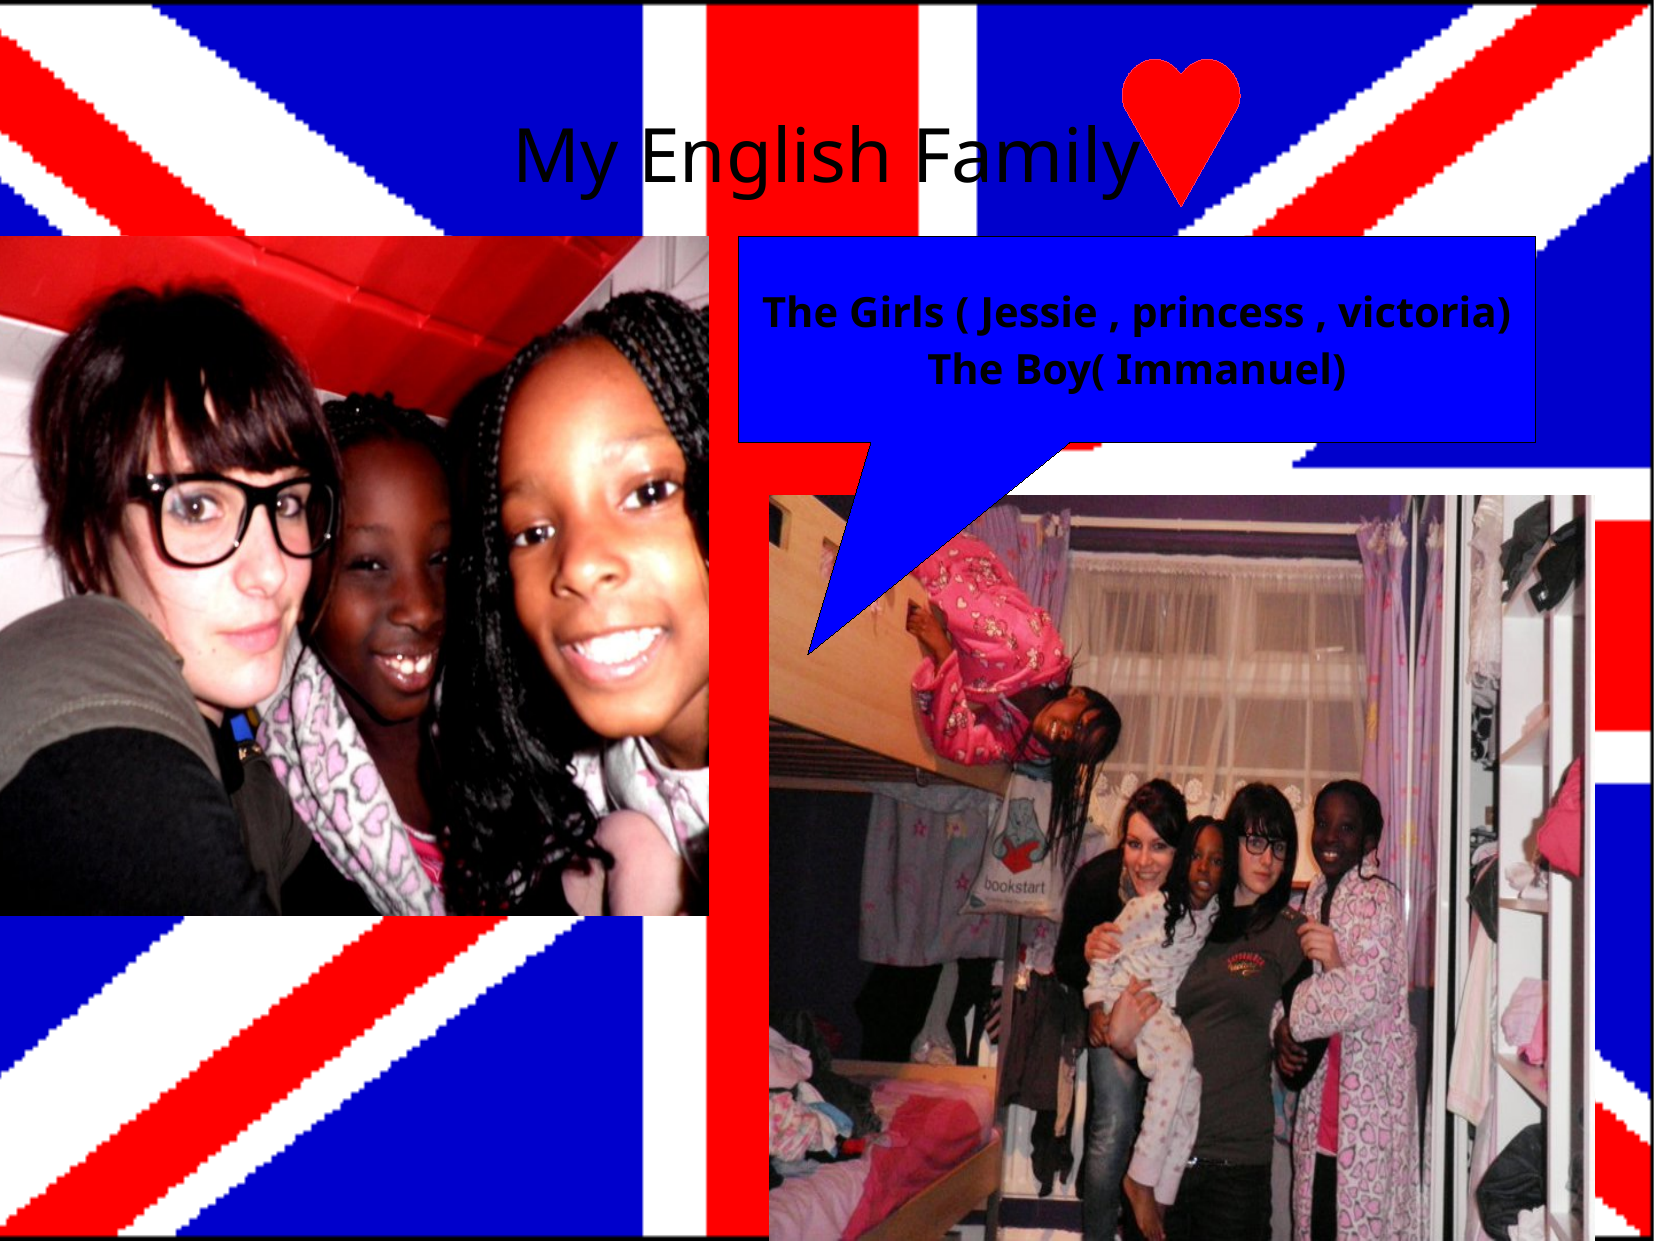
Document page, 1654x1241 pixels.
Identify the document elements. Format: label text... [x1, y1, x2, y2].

text_box [1122, 59, 1241, 207]
title My English Family [82, 49, 1571, 257]
text_box The Girls ( Jessie , princess , victoria) The Boy( Immanuel) [738, 236, 1536, 655]
picture [0, 0, 1654, 1241]
